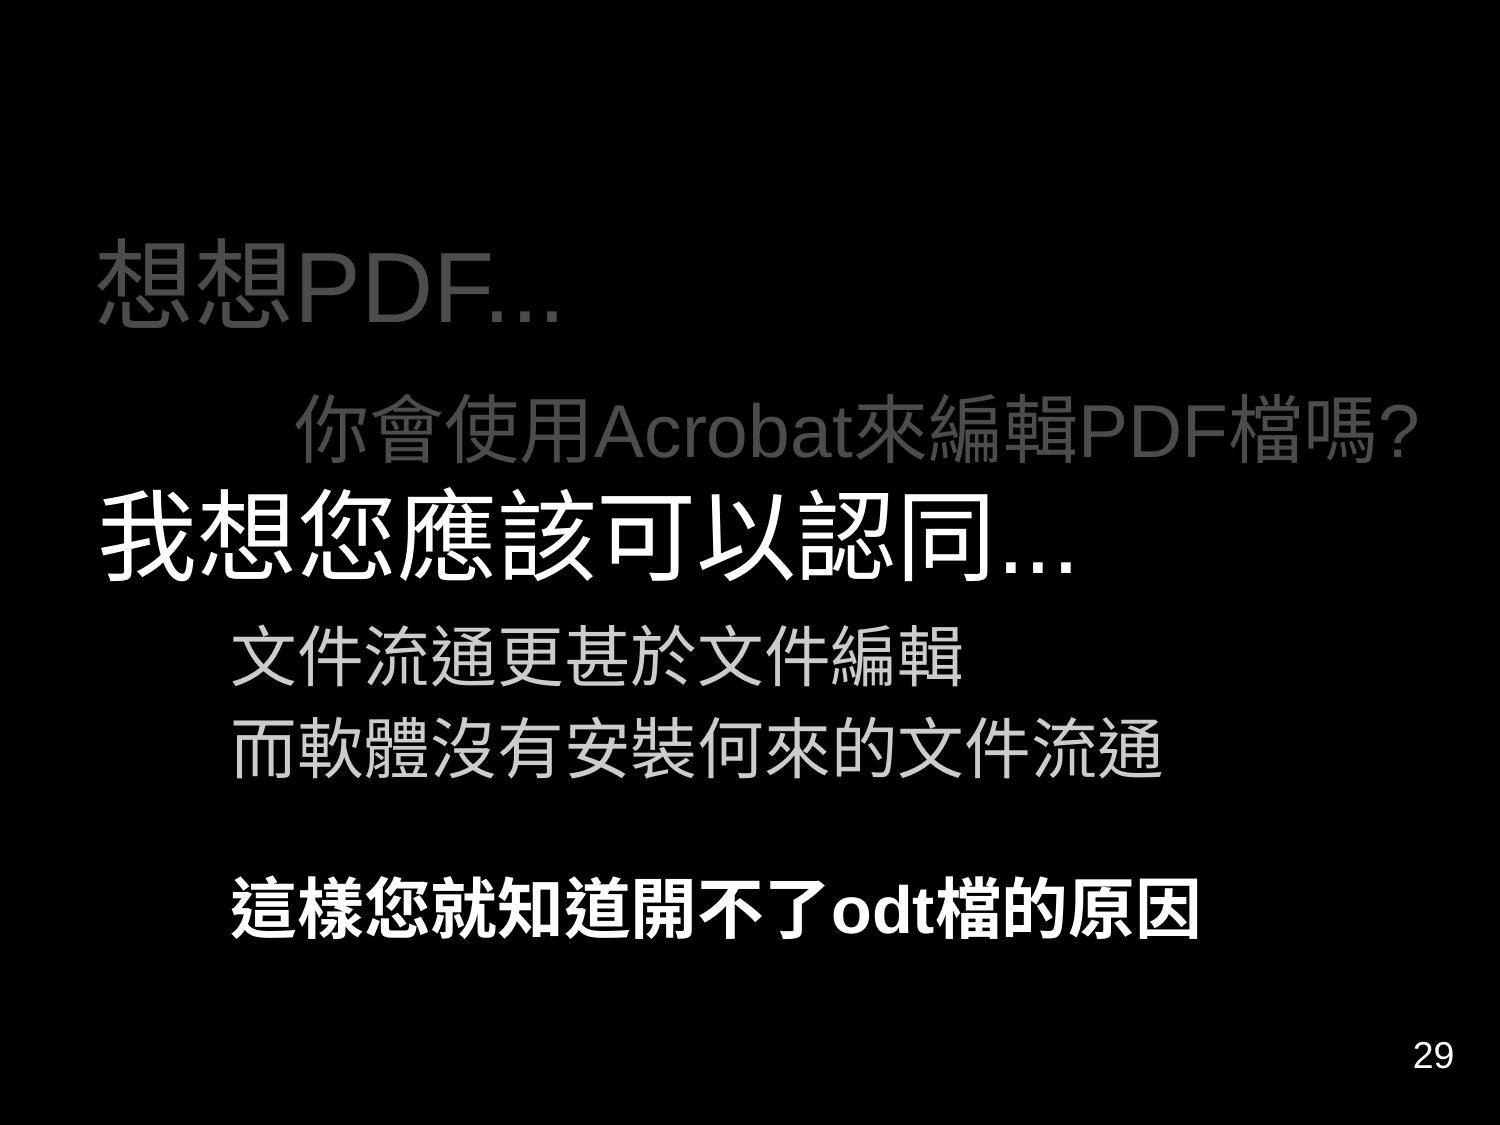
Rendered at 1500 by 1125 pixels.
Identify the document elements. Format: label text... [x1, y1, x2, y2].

text_box 想想PDF... 你會使用Acrobat來編輯PDF檔嗎? [132, 526, 161, 561]
text_box [0, 236, 1500, 485]
text_box 我想您應該可以認同... 文件流通更甚於文件編輯 而軟體沒有安裝何來的文件流通 這樣您就知道開不了odt檔的原因 [79, 561, 1500, 857]
text_box 想想PDF... 你會使用Acrobat來編輯PDF檔嗎? [76, 485, 1500, 616]
text_box 想想PDF... 你會使用Acrobat來編輯PDF檔嗎? [412, 526, 457, 561]
text_box 想想PDF... 你會使用Acrobat來編輯PDF檔嗎? [912, 501, 980, 561]
text_box 想想PDF... 你會使用Acrobat來編輯PDF檔嗎? [415, 503, 466, 527]
